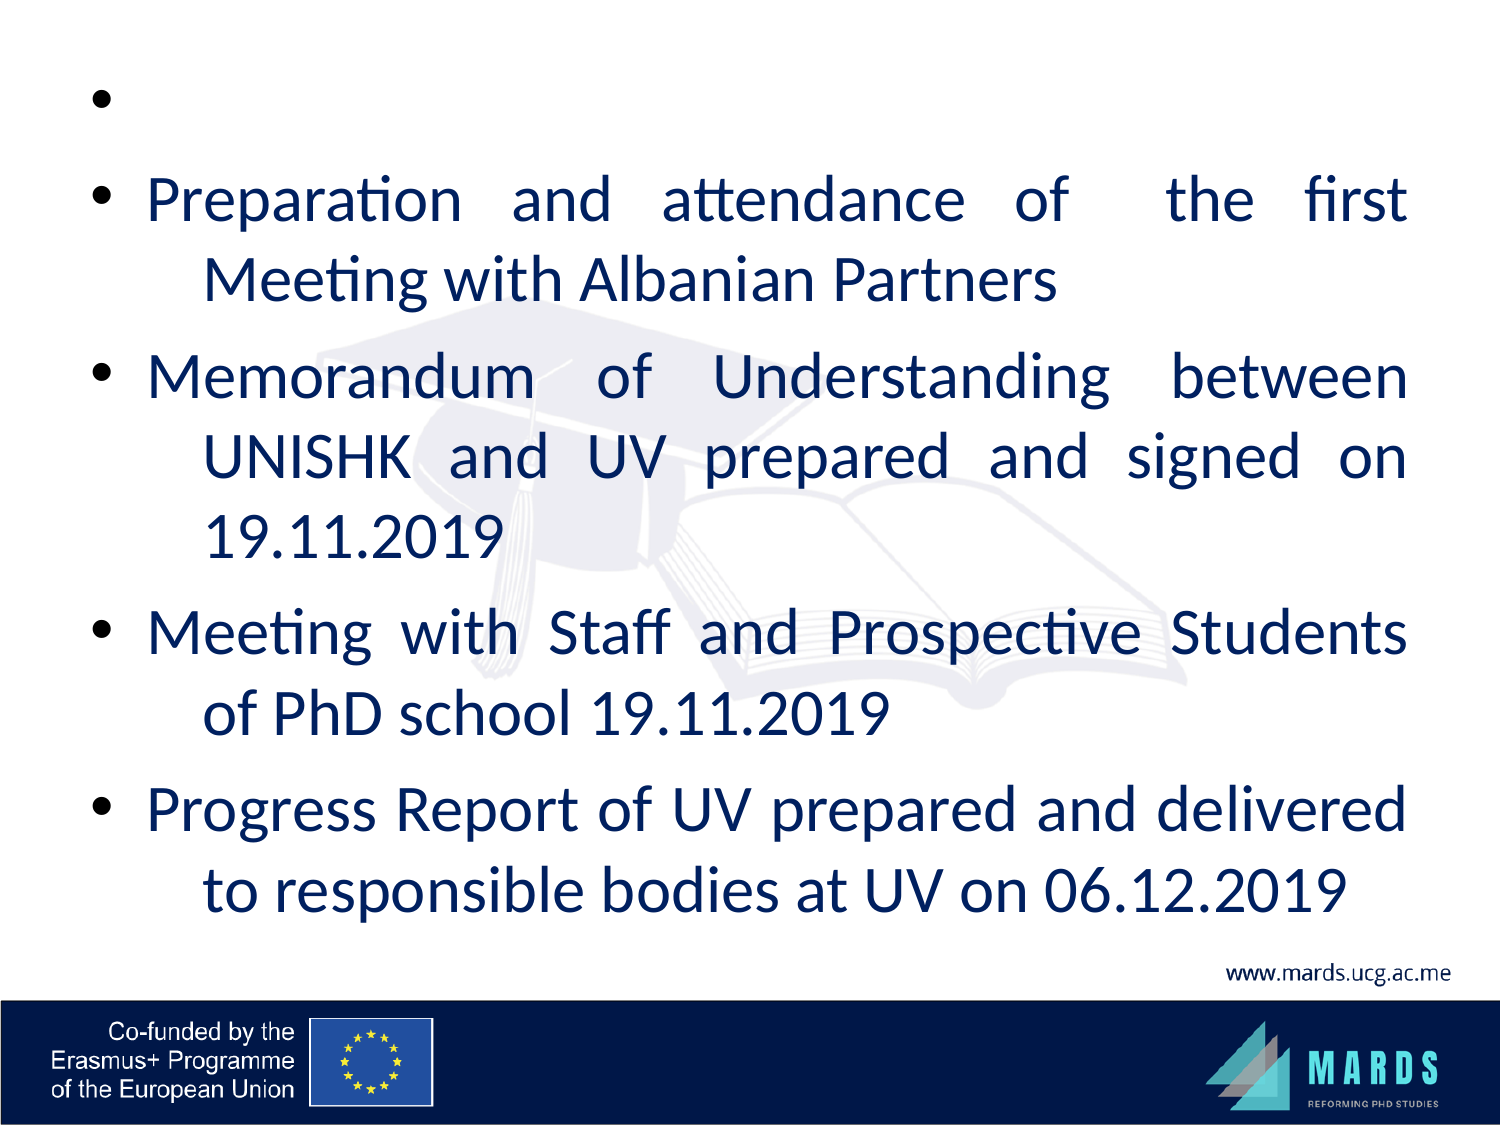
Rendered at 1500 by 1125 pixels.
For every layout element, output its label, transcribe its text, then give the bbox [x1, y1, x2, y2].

list Preparation and attendance of the first Meeting with Albanian Partners Memorandum of Understanding between UNISHK and UV prepared and signed on 19.11.2019 Meeting with Staff and Prospective Students of PhD school 19.11.2019 Progress Report of UV prepared and delivered to responsible bodies at UV on 06.12.2019 [75, 50, 1426, 1005]
